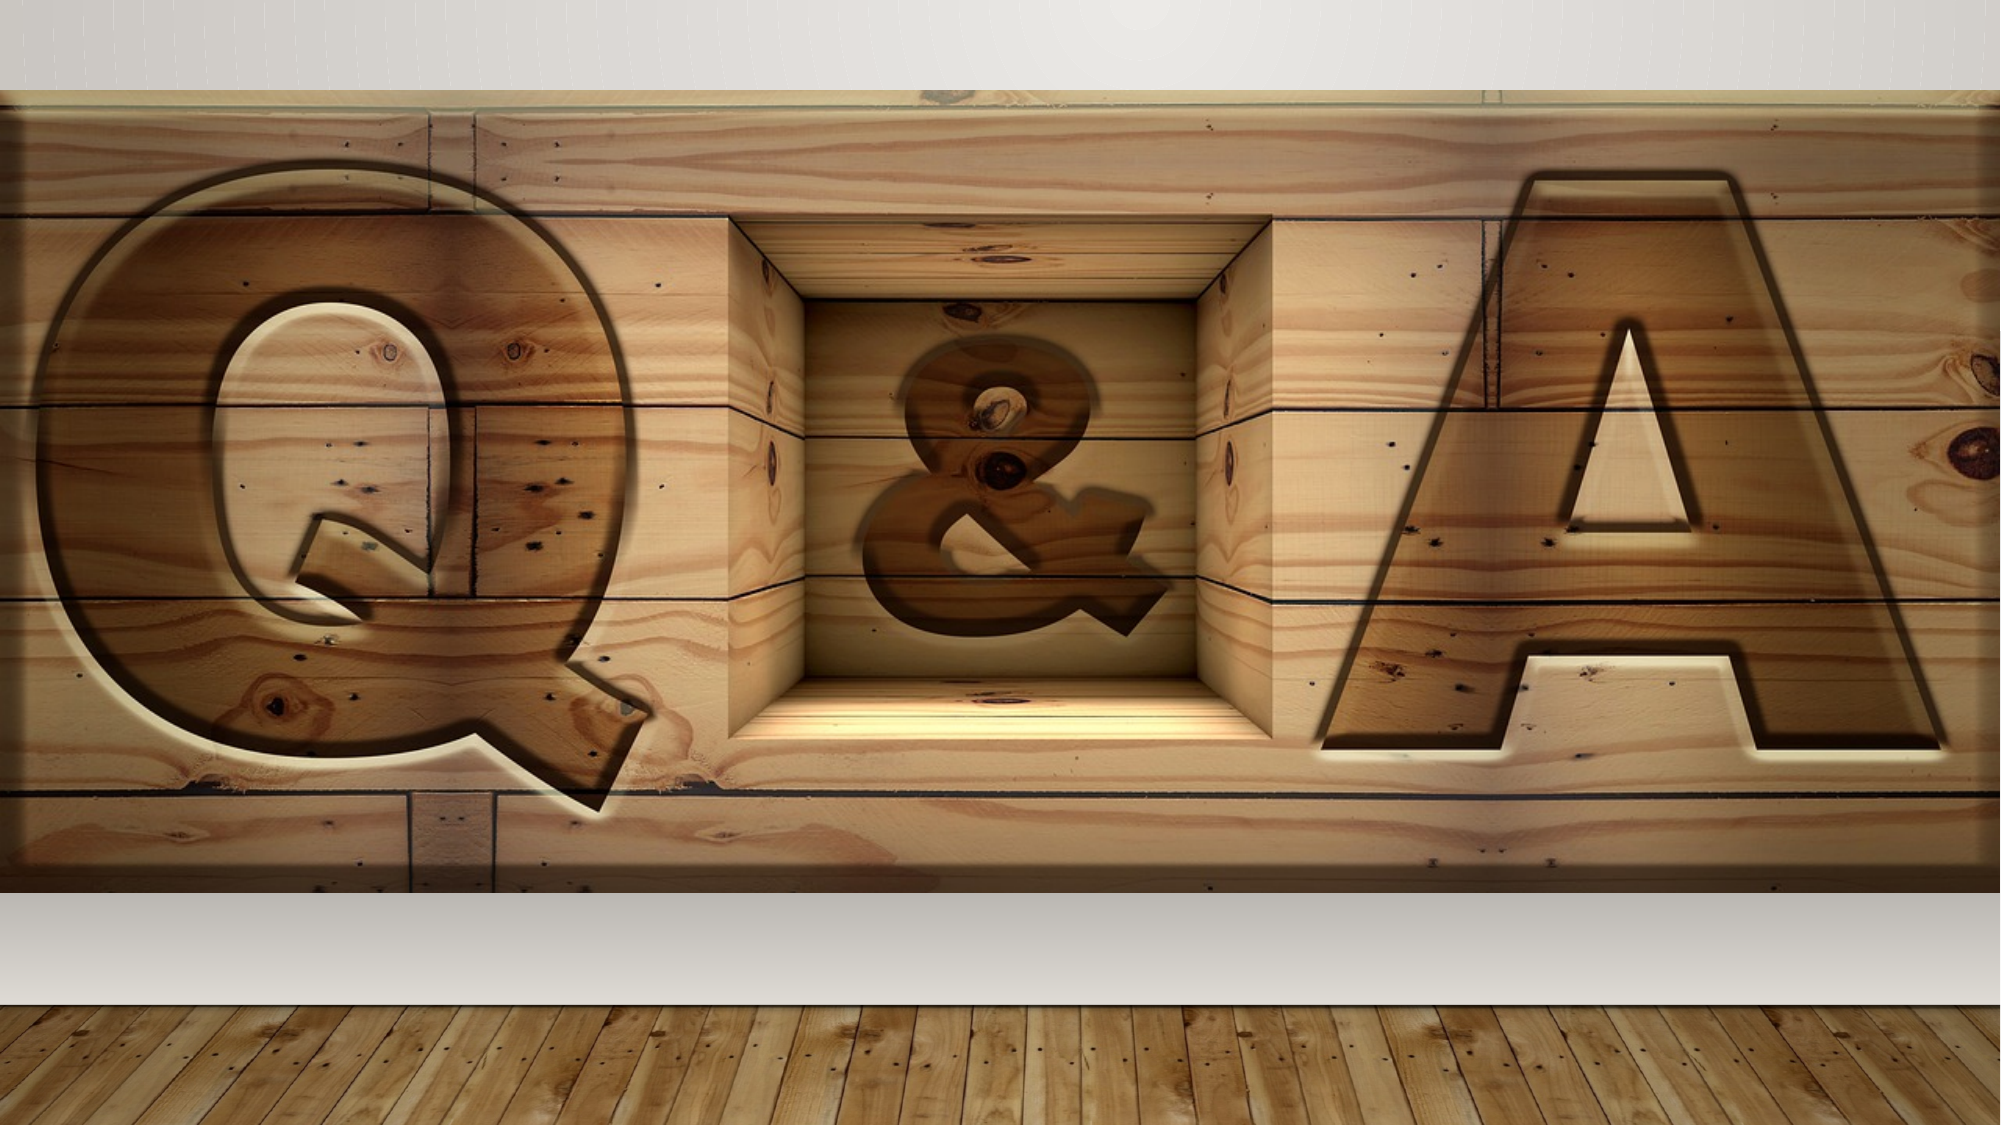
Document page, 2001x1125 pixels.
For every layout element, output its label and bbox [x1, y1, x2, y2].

picture [0, 90, 2000, 893]
